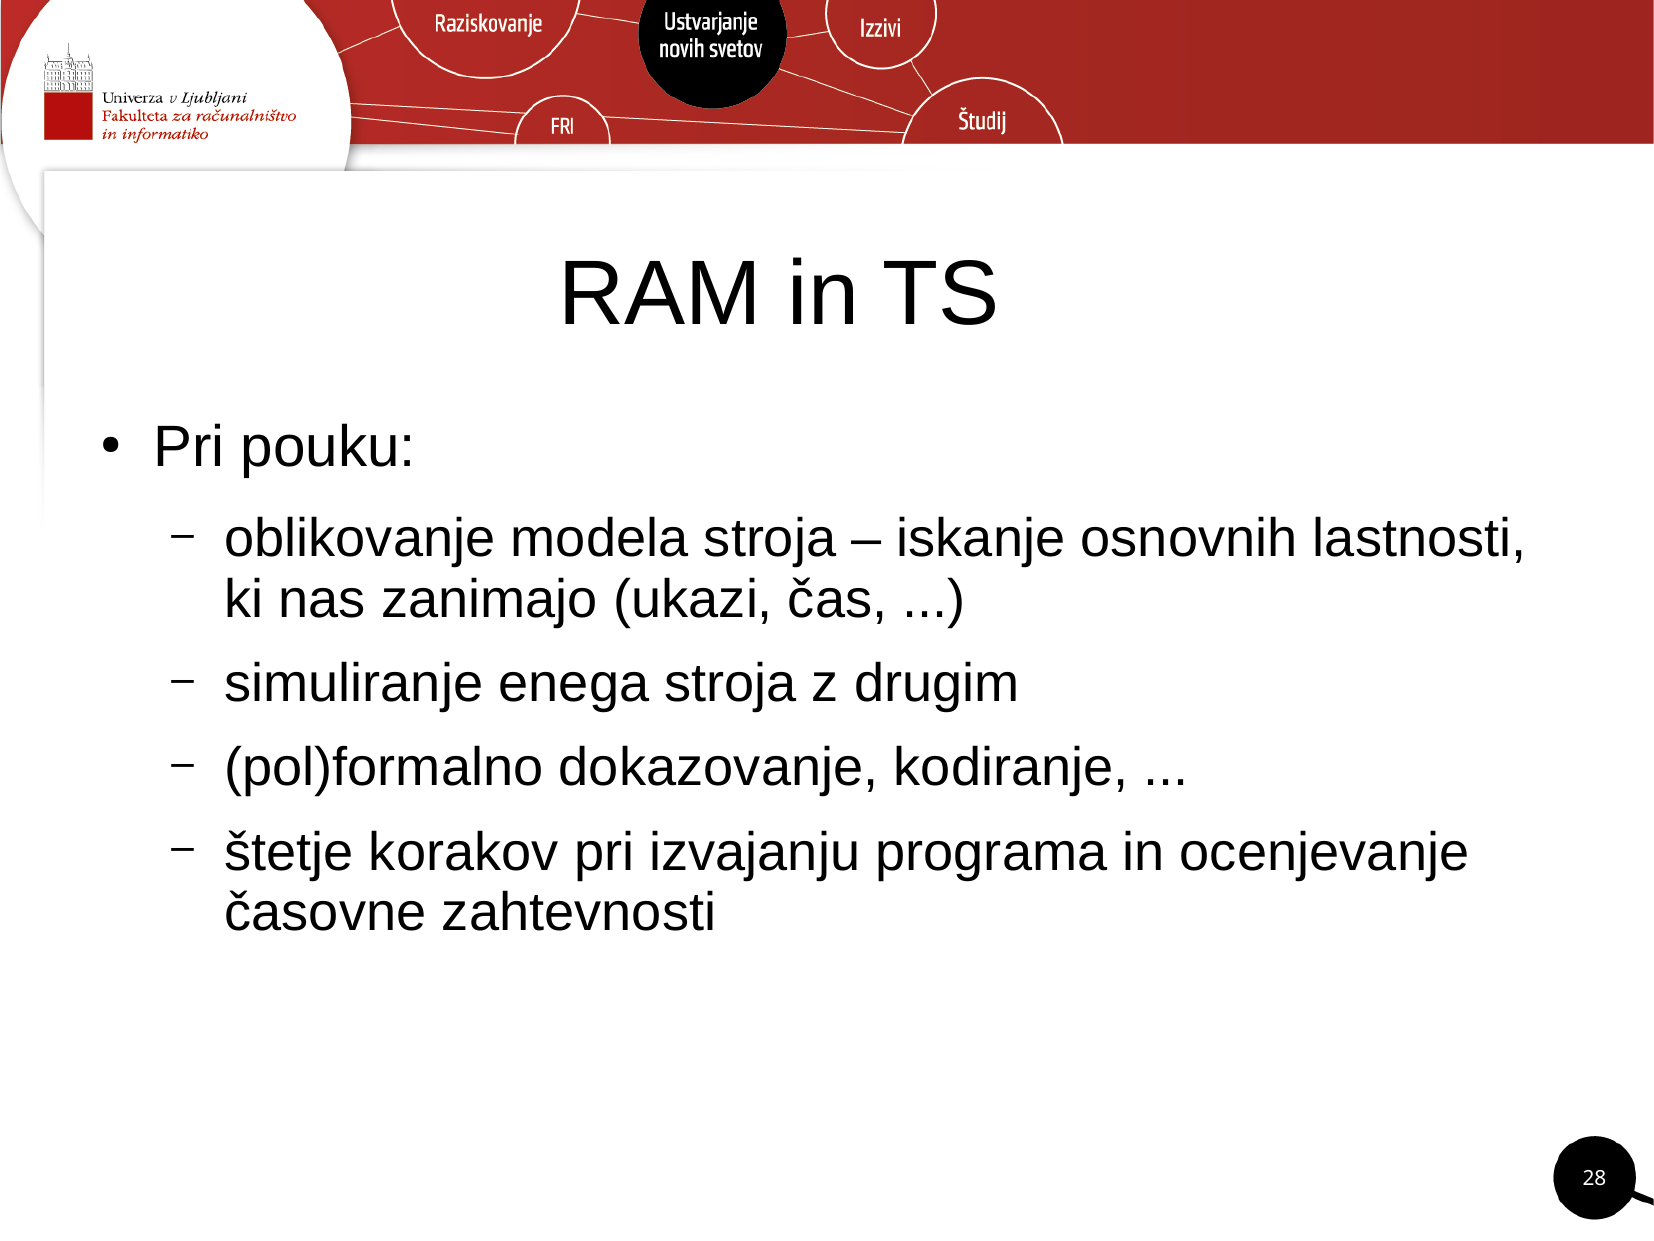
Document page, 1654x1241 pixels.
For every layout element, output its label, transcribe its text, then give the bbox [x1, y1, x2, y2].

title RAM in TS [35, 188, 1524, 397]
text_box <številka> [1553, 1145, 1636, 1212]
list Pri pouku: oblikovanje modela stroja – iskanje osnovnih lastnosti, ki nas zanimajo (ukazi, čas, ...) simuliranje enega stroja z drugim (pol)formalno dokazovanje, kodiranje, ... štetje korakov pri izvajanju programa in ocenjevanje časovne zahtevnosti [82, 413, 1538, 1158]
picture [0, 0, 1654, 1241]
